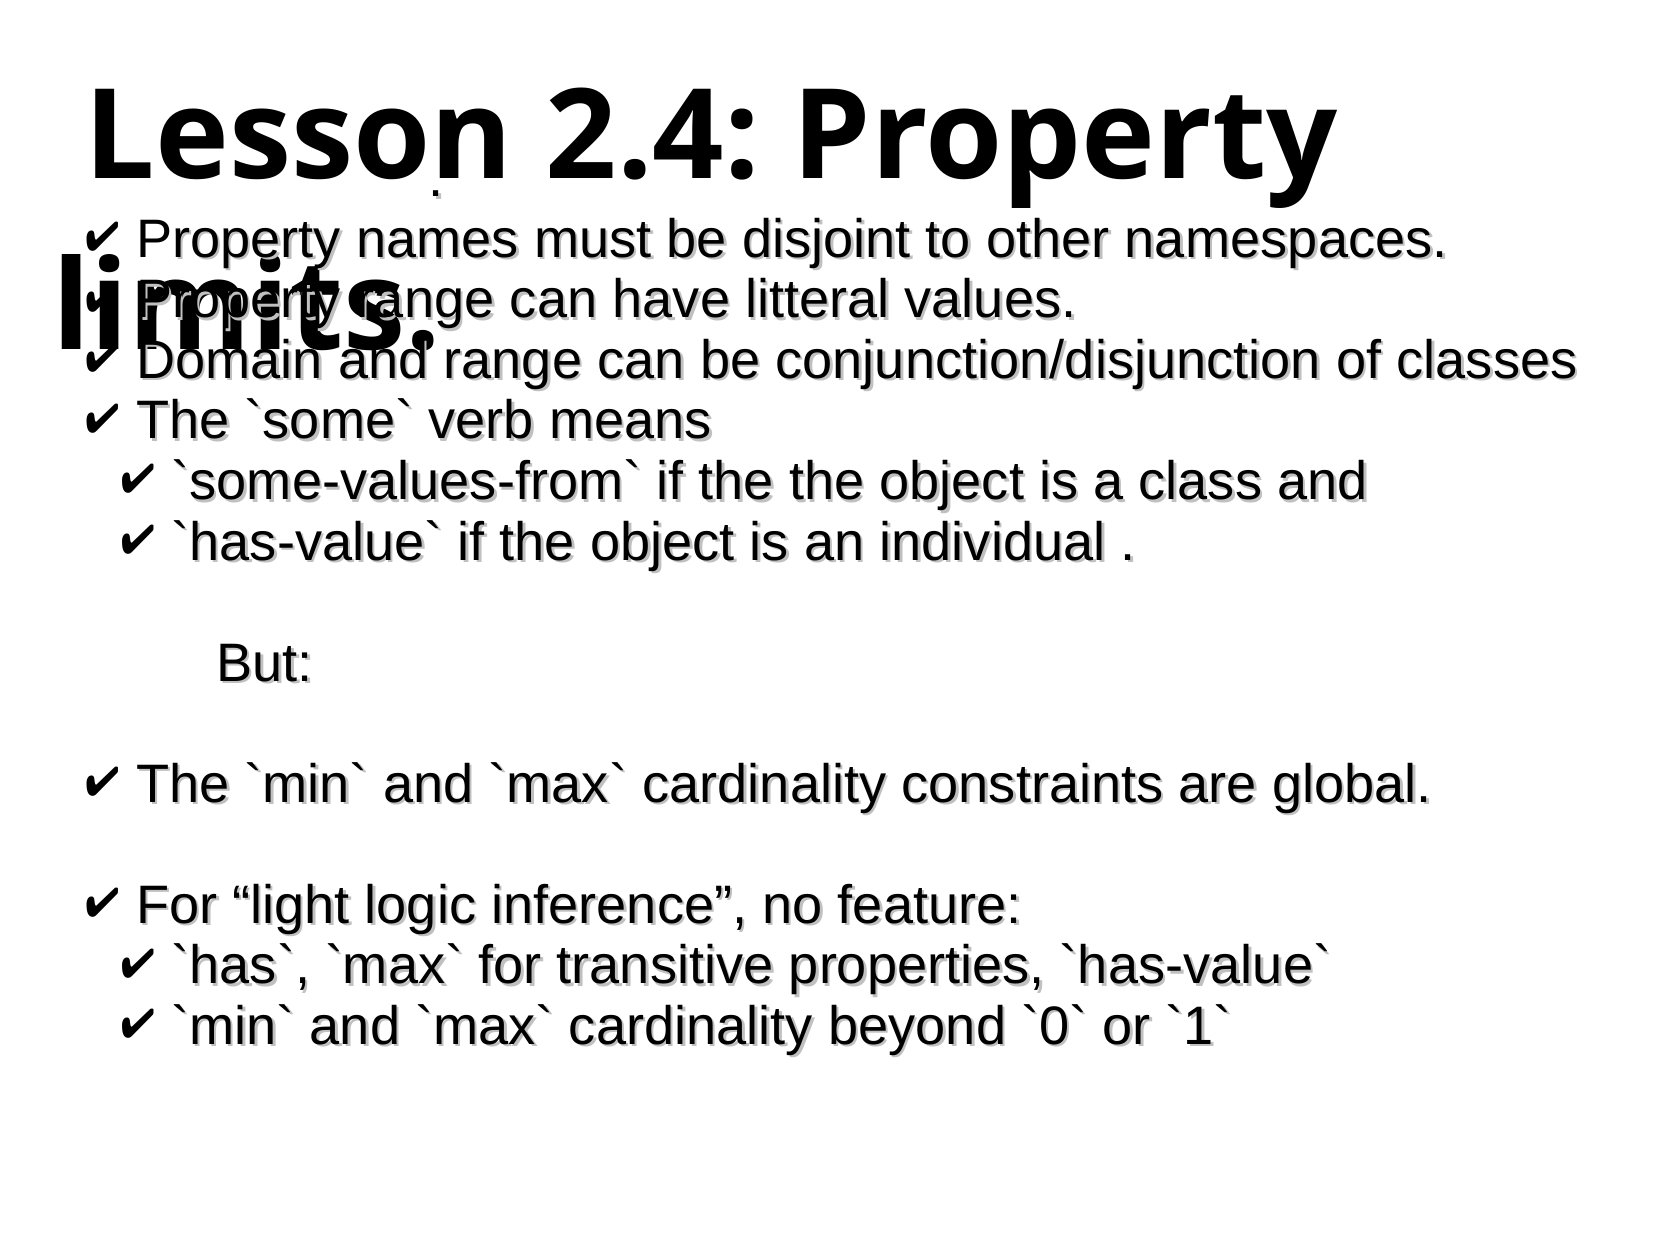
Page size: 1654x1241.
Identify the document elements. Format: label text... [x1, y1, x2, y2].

text_box Lesson 2.4: Property limits. [37, 37, 1538, 140]
text_box . Property names must be disjoint to other namespaces. Property range can have litteral values. Domain and range can be conjunction/disjunction of classes The `some` verb means `some-values-from` if the the object is a class and `has-value` if the object is an individual . But: The `min` and `max` cardinality constraints are global. For “light logic inference”, no feature: `has`, `max` for transitive properties, `has-value` `min` and `max` cardinality beyond `0` or `1` [35, 140, 1595, 1064]
